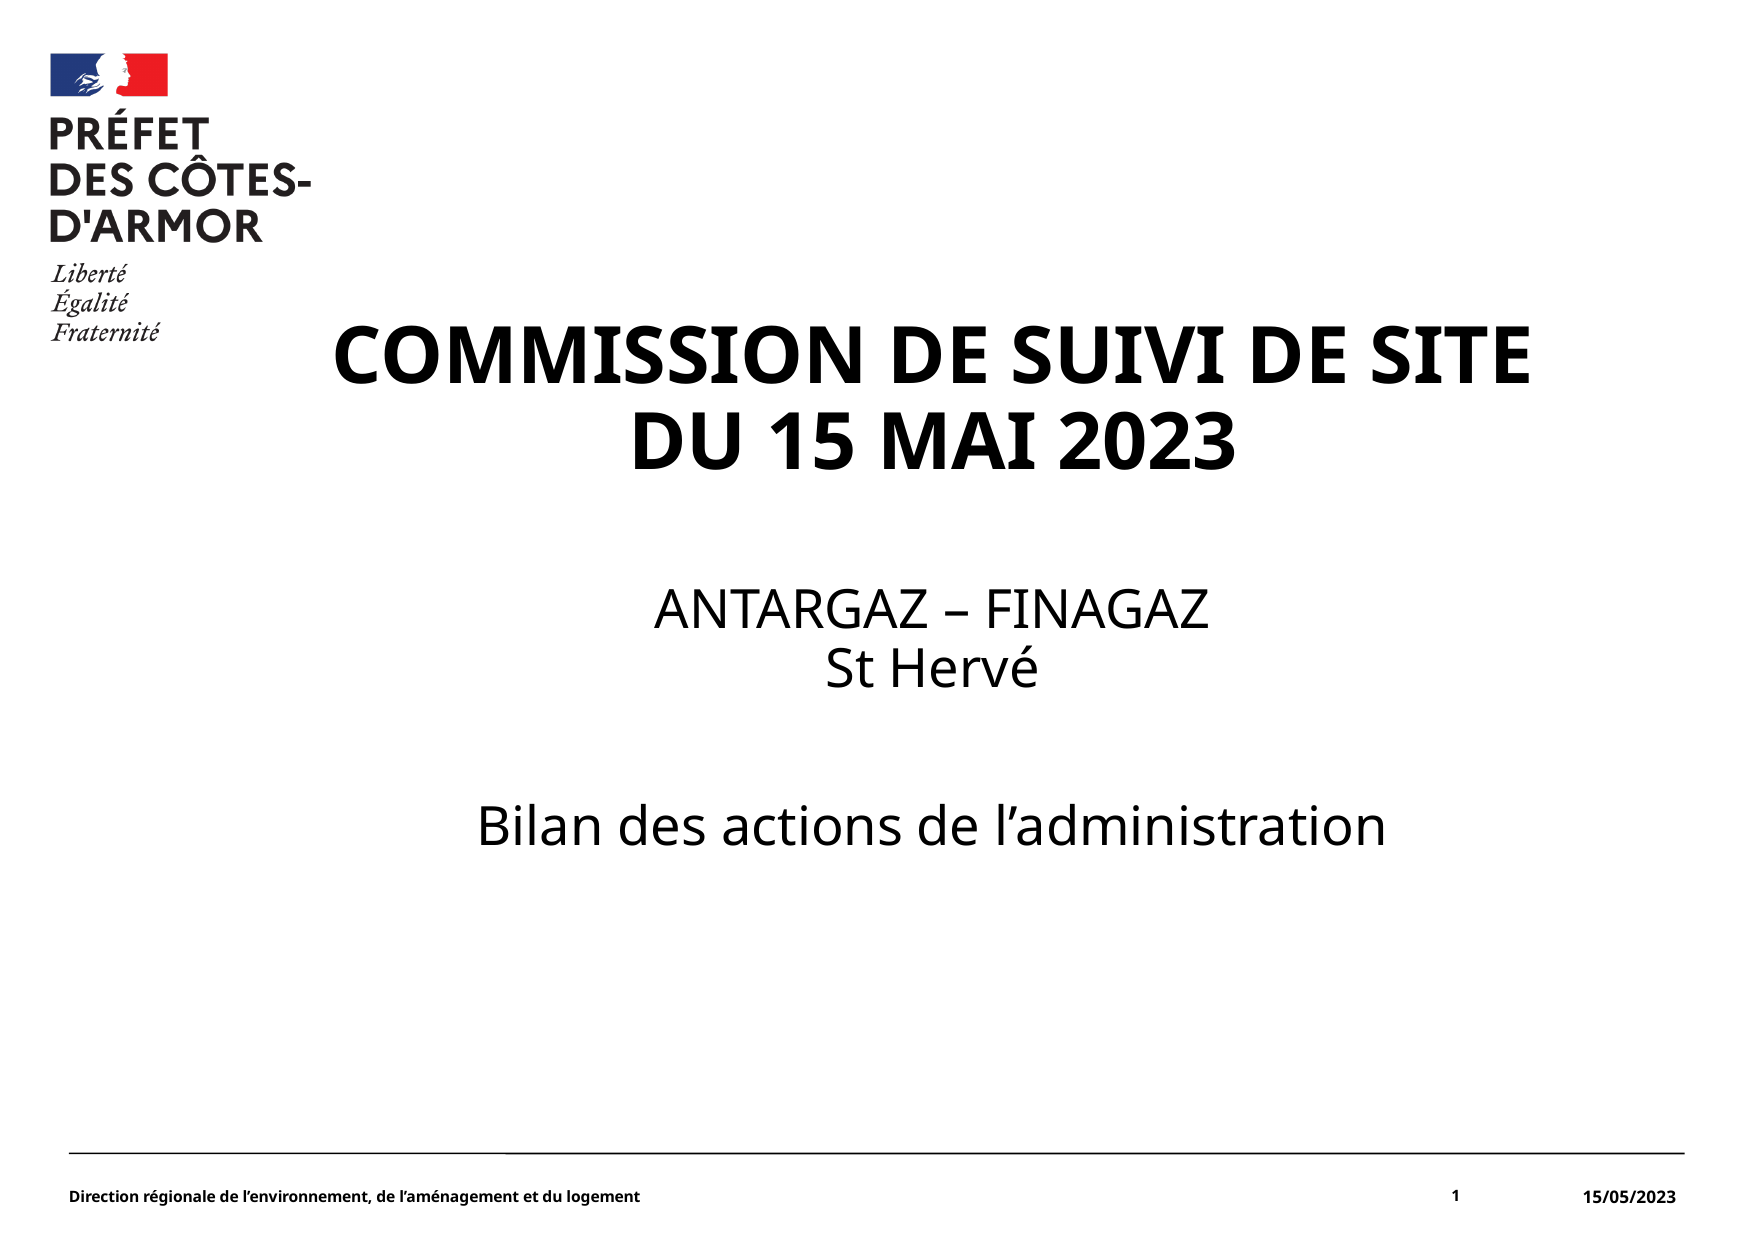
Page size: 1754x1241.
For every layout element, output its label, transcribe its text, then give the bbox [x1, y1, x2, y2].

list Commission de suivi de site Du 15 mai 2023 ANTARGAZ – FINAGAZ St Hervé Bilan des actions de l’administration [311, 315, 1555, 742]
